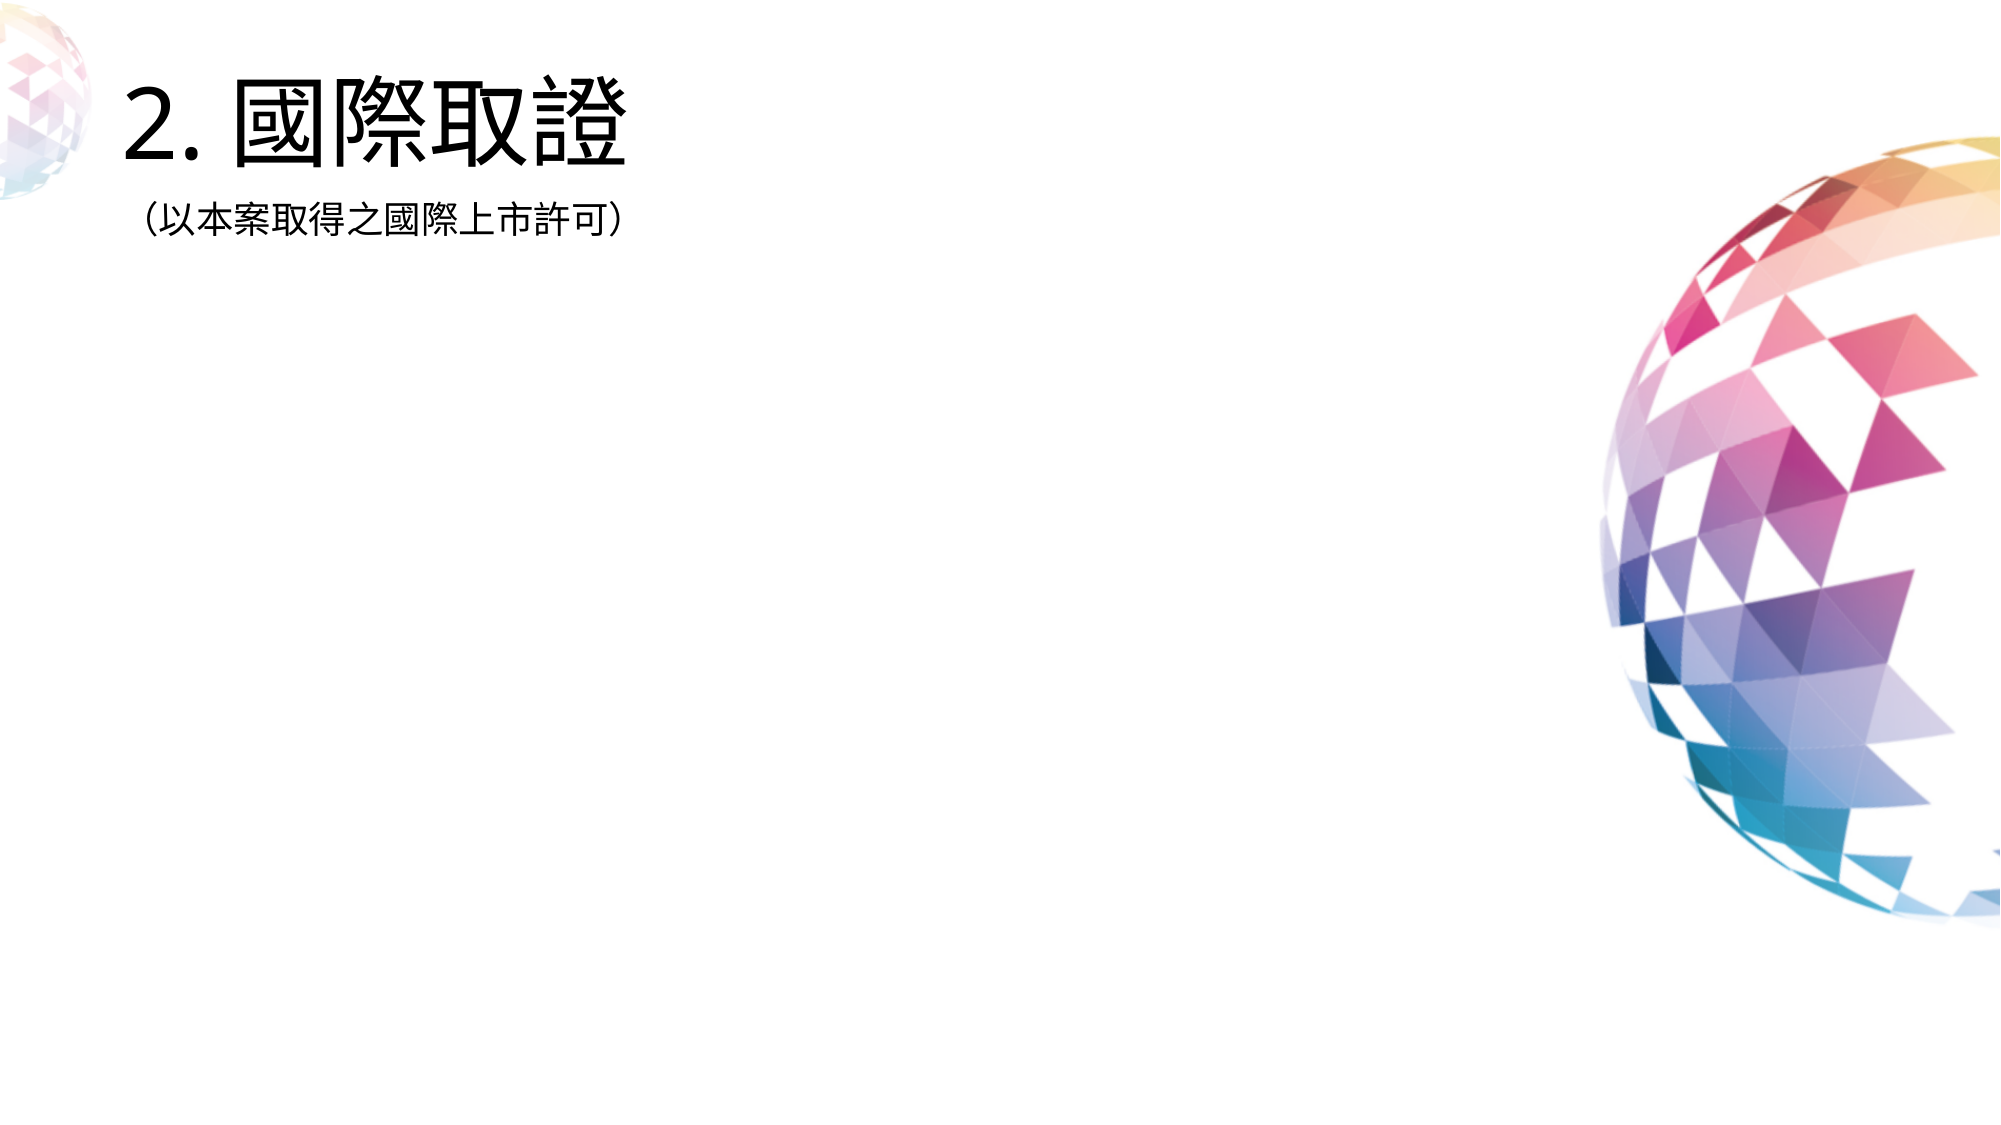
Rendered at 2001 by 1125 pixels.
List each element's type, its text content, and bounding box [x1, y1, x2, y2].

text_box [137, 299, 1863, 563]
text_box （以本案取得之國際上市許可） [106, 188, 1119, 249]
picture [0, 0, 2000, 1125]
text_box 2.國際取證 [106, 40, 1832, 189]
